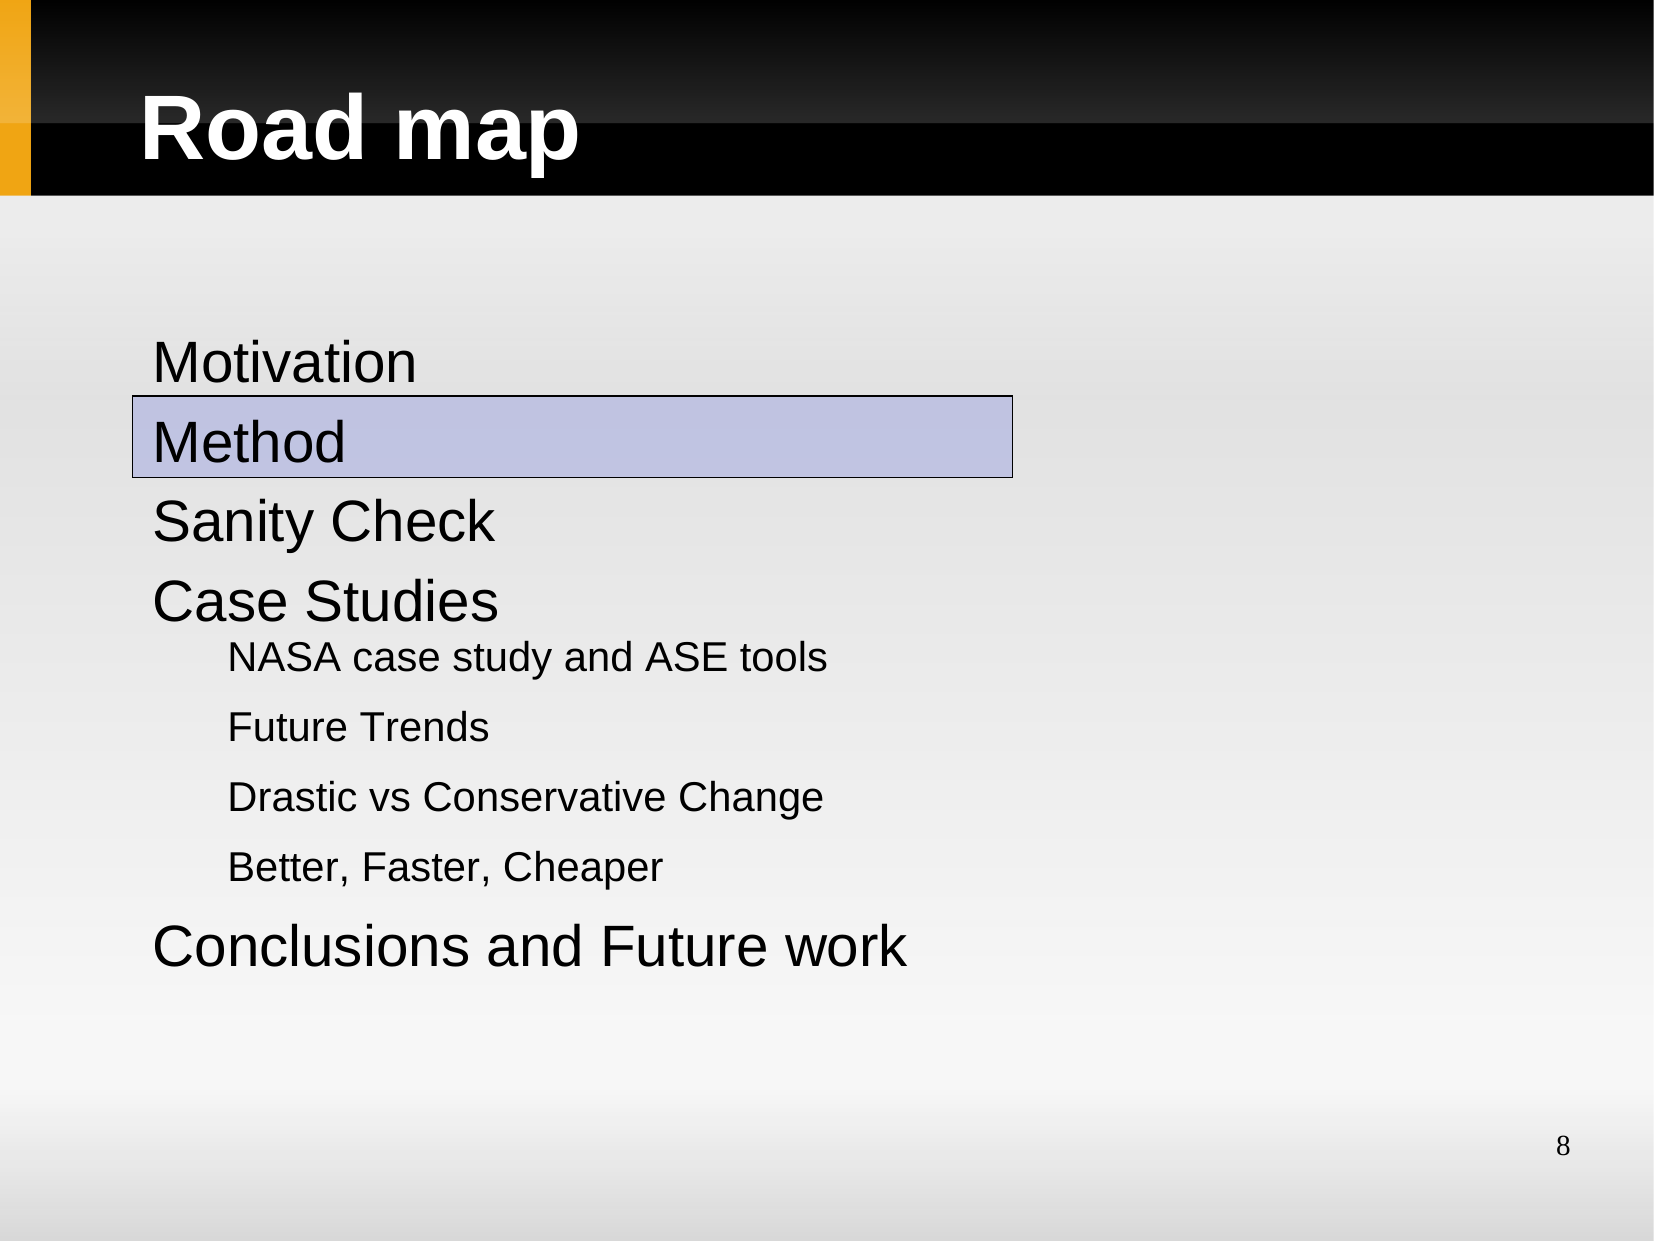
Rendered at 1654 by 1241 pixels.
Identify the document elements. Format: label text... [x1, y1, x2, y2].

list Motivation Method Sanity Check Case Studies NASA case study and ASE tools Future Trends Drastic vs Conservative Change Better, Faster, Cheaper Conclusions and Future work [137, 322, 1516, 1094]
text_box [132, 396, 137, 478]
title Road map [124, 68, 1530, 188]
picture [0, 0, 1654, 1241]
